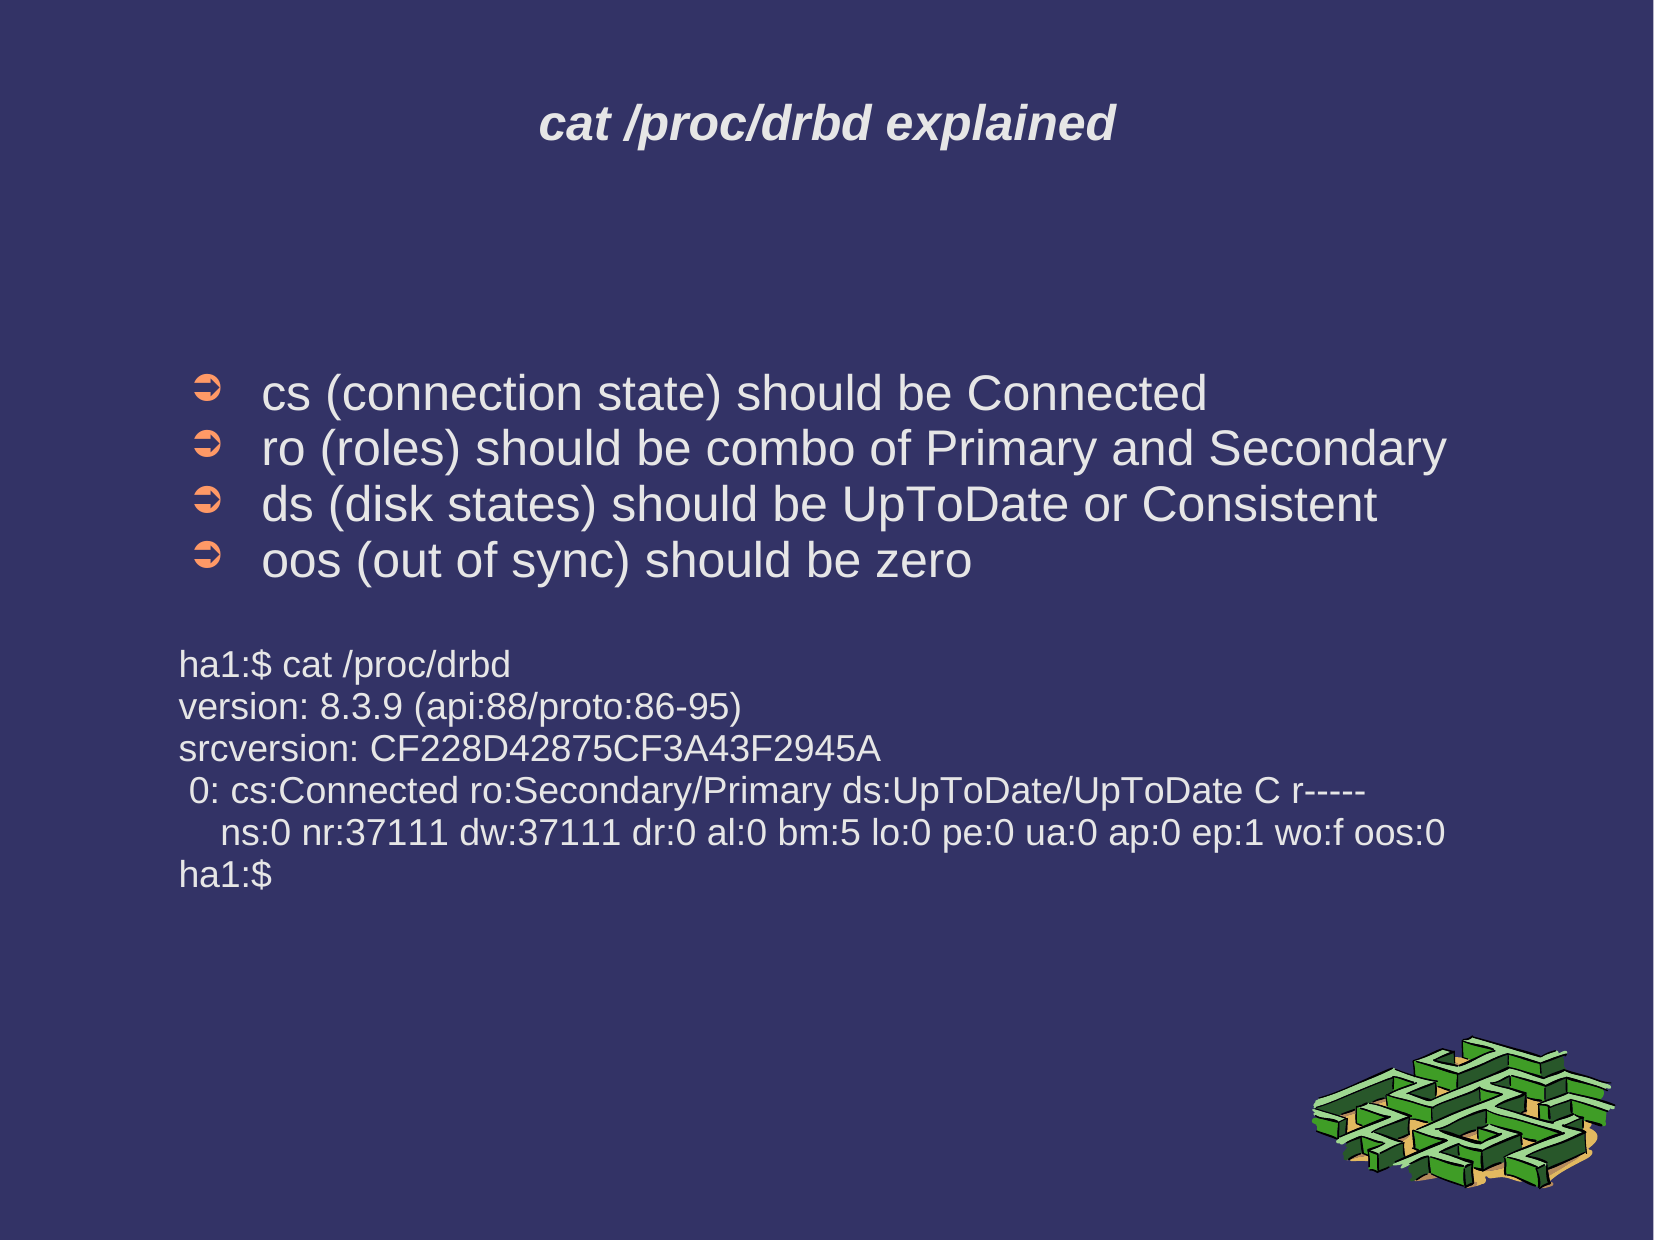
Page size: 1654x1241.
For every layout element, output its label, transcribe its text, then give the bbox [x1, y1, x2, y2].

title cat /proc/drbd explained [121, 19, 1534, 227]
list cs (connection state) should be Connected ro (roles) should be combo of Primary and Secondary ds (disk states) should be UpToDate or Consistent oos (out of sync) should be zero ha1:$ cat /proc/drbd version: 8.3.9 (api:88/proto:86-95) srcversion: CF228D42875CF3A43F2945A 0: cs:Connected ro:Secondary/Primary ds:UpToDate/UpToDate C r----- ns:0 nr:37111 dw:37111 dr:0 al:0 bm:5 lo:0 pe:0 ua:0 ap:0 ep:1 wo:f oos:0 ha1:$ [178, 364, 1570, 1085]
